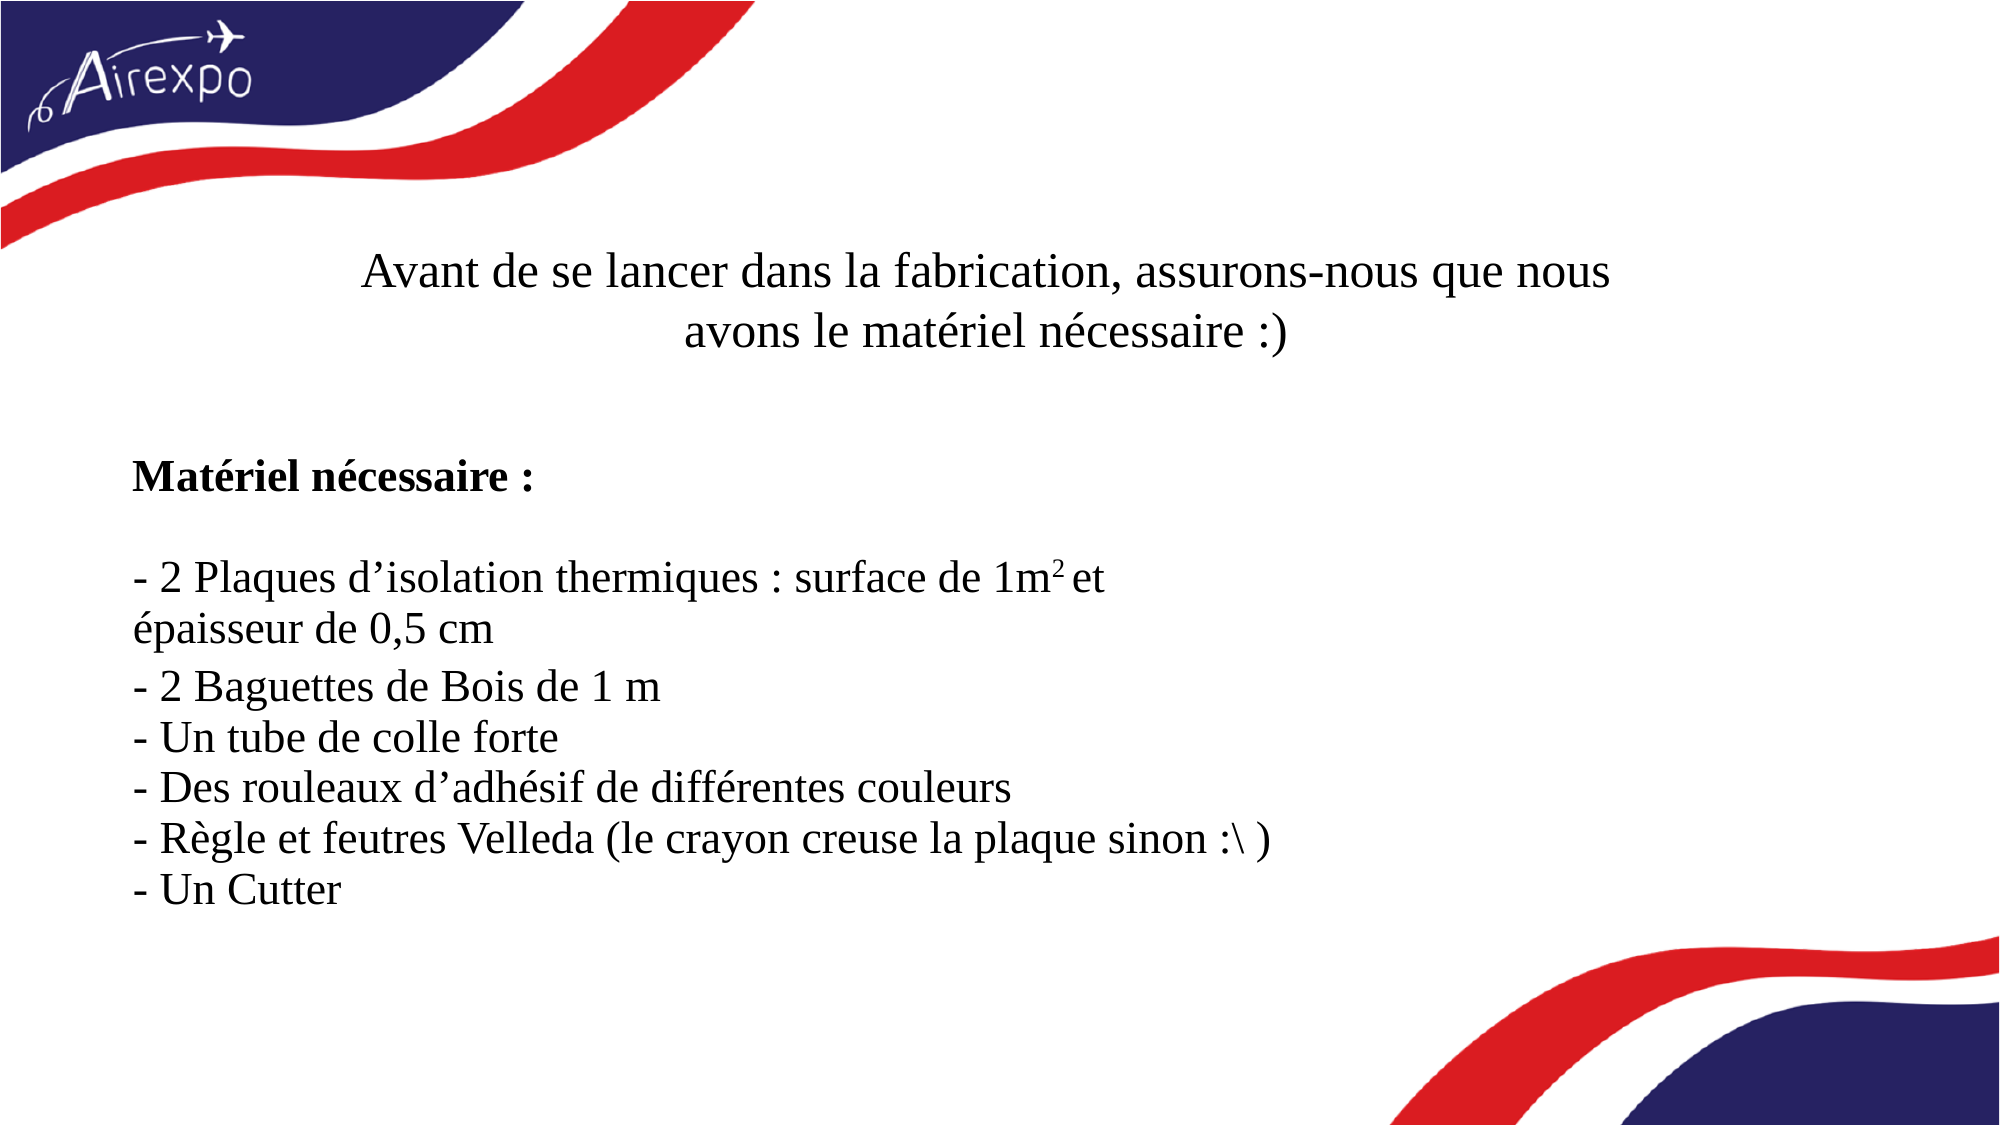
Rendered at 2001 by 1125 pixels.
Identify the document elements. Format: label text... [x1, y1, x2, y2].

text_box Matériel nécessaire : - 2 Plaques d’isolation thermiques : surface de 1m2 et épaisseur de 0,5 cm - 2 Baguettes de Bois de 1 m - Un tube de colle forte - Des rouleaux d’adhésif de différentes couleurs - Règle et feutres Velleda (le crayon creuse la plaque sinon :\ ) - Un Cutter [118, 442, 1300, 1057]
picture [1376, 877, 2000, 1125]
picture [0, 1, 769, 263]
subtitle Avant de se lancer dans la fabrication, assurons-nous que nous avons le matériel nécessaire :) [295, 230, 1678, 502]
